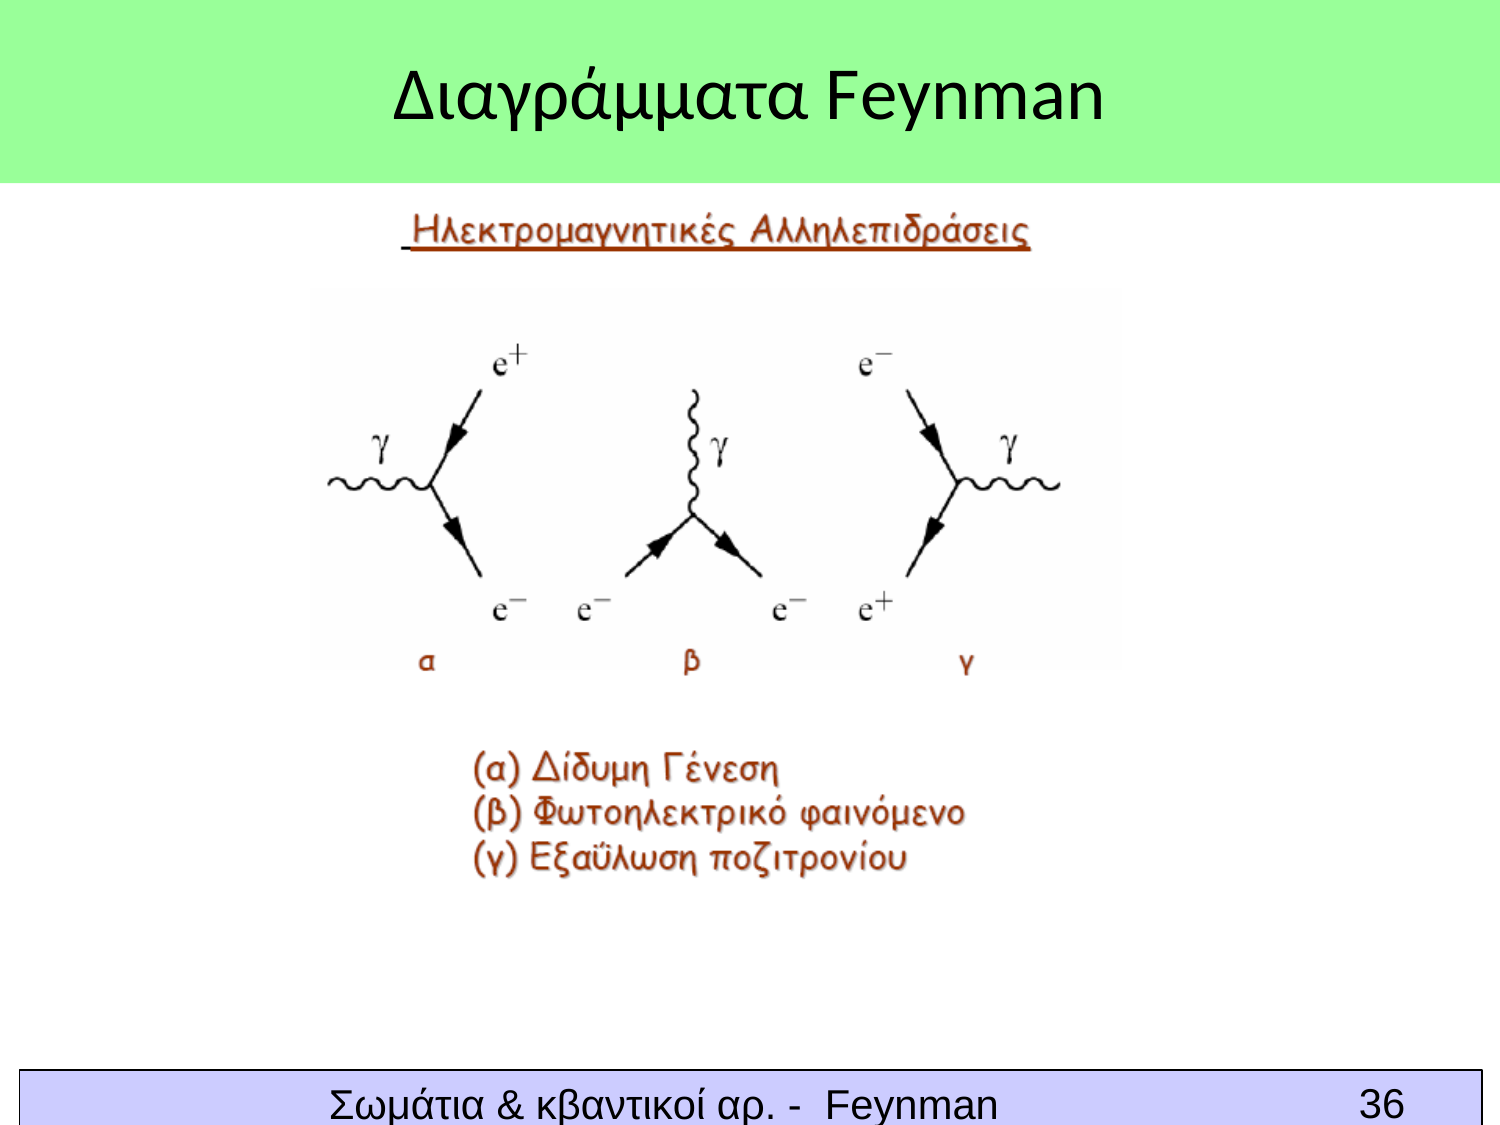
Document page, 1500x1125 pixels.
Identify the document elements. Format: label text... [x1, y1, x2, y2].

text_box Διαγράμματα Feynman [0, 0, 1500, 184]
picture [309, 189, 1167, 934]
